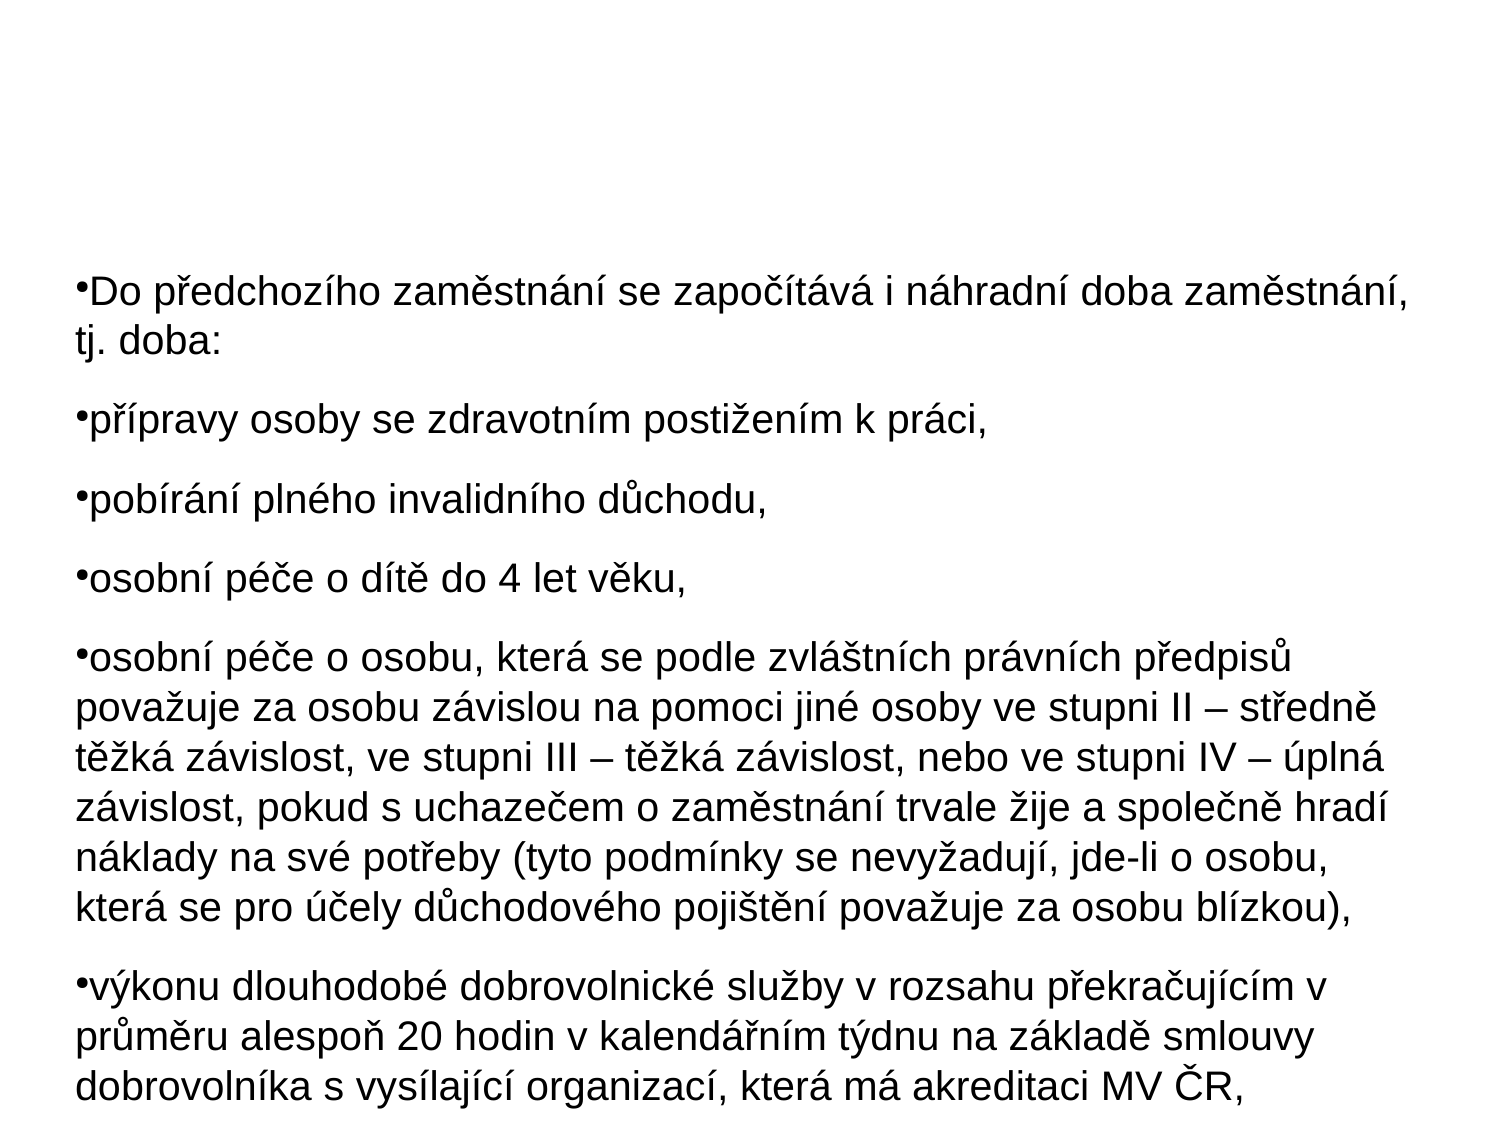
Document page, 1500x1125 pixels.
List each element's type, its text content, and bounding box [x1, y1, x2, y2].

list Do předchozího zaměstnání se započítává i náhradní doba zaměstnání, tj. doba: přípravy osoby se zdravotním postižením k práci, pobírání plného invalidního důchodu, osobní péče o dítě do 4 let věku, osobní péče o osobu, která se podle zvláštních právních předpisů považuje za osobu závislou na pomoci jiné osoby ve stupni II – středně těžká závislost, ve stupni III – těžká závislost, nebo ve stupni IV – úplná závislost, pokud s uchazečem o zaměstnání trvale žije a společně hradí náklady na své potřeby (tyto podmínky se nevyžadují, jde-li o osobu, která se pro účely důchodového pojištění považuje za osobu blízkou), výkonu dlouhodobé dobrovolnické služby v rozsahu překračujícím v průměru alespoň 20 hodin v kalendářním týdnu na základě smlouvy dobrovolníka s vysílající organizací, která má akreditaci MV ČR, soustavné přípravy na budoucí povolání v maximální délce 6 měsíců. [74, 263, 1425, 1125]
